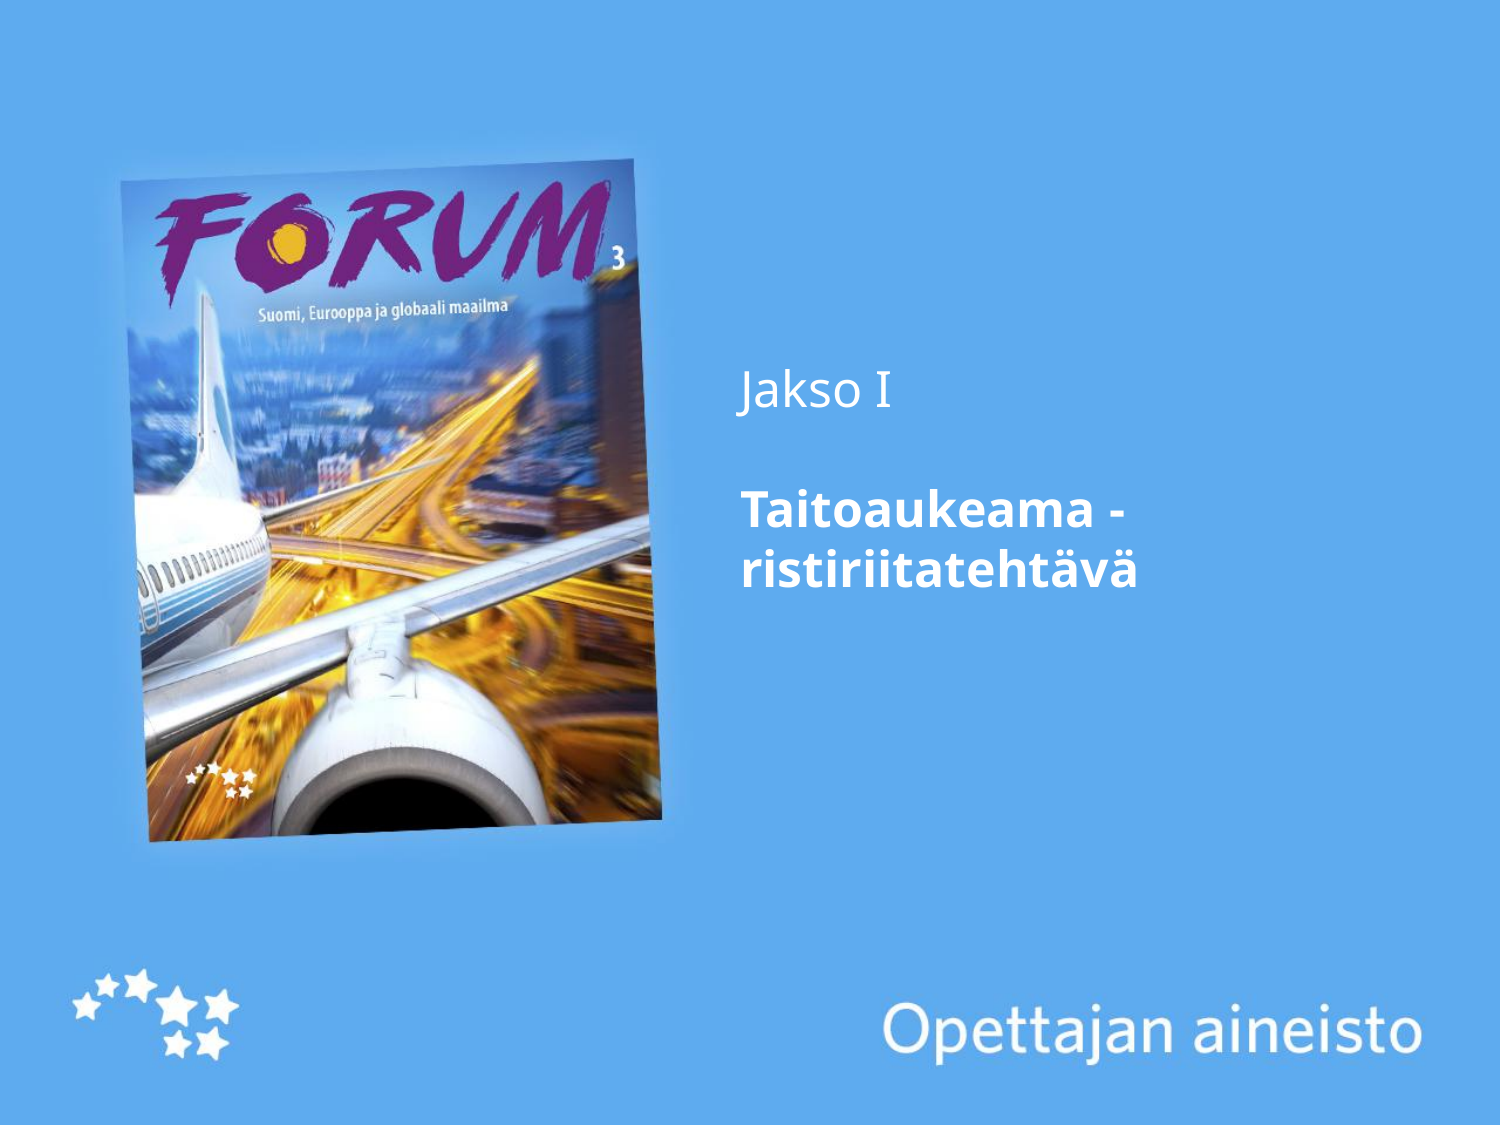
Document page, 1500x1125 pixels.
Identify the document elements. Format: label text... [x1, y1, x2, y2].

picture [0, 0, 1500, 1125]
text_box Jakso I Taitoaukeama - ristiriitatehtävä [725, 349, 1224, 547]
